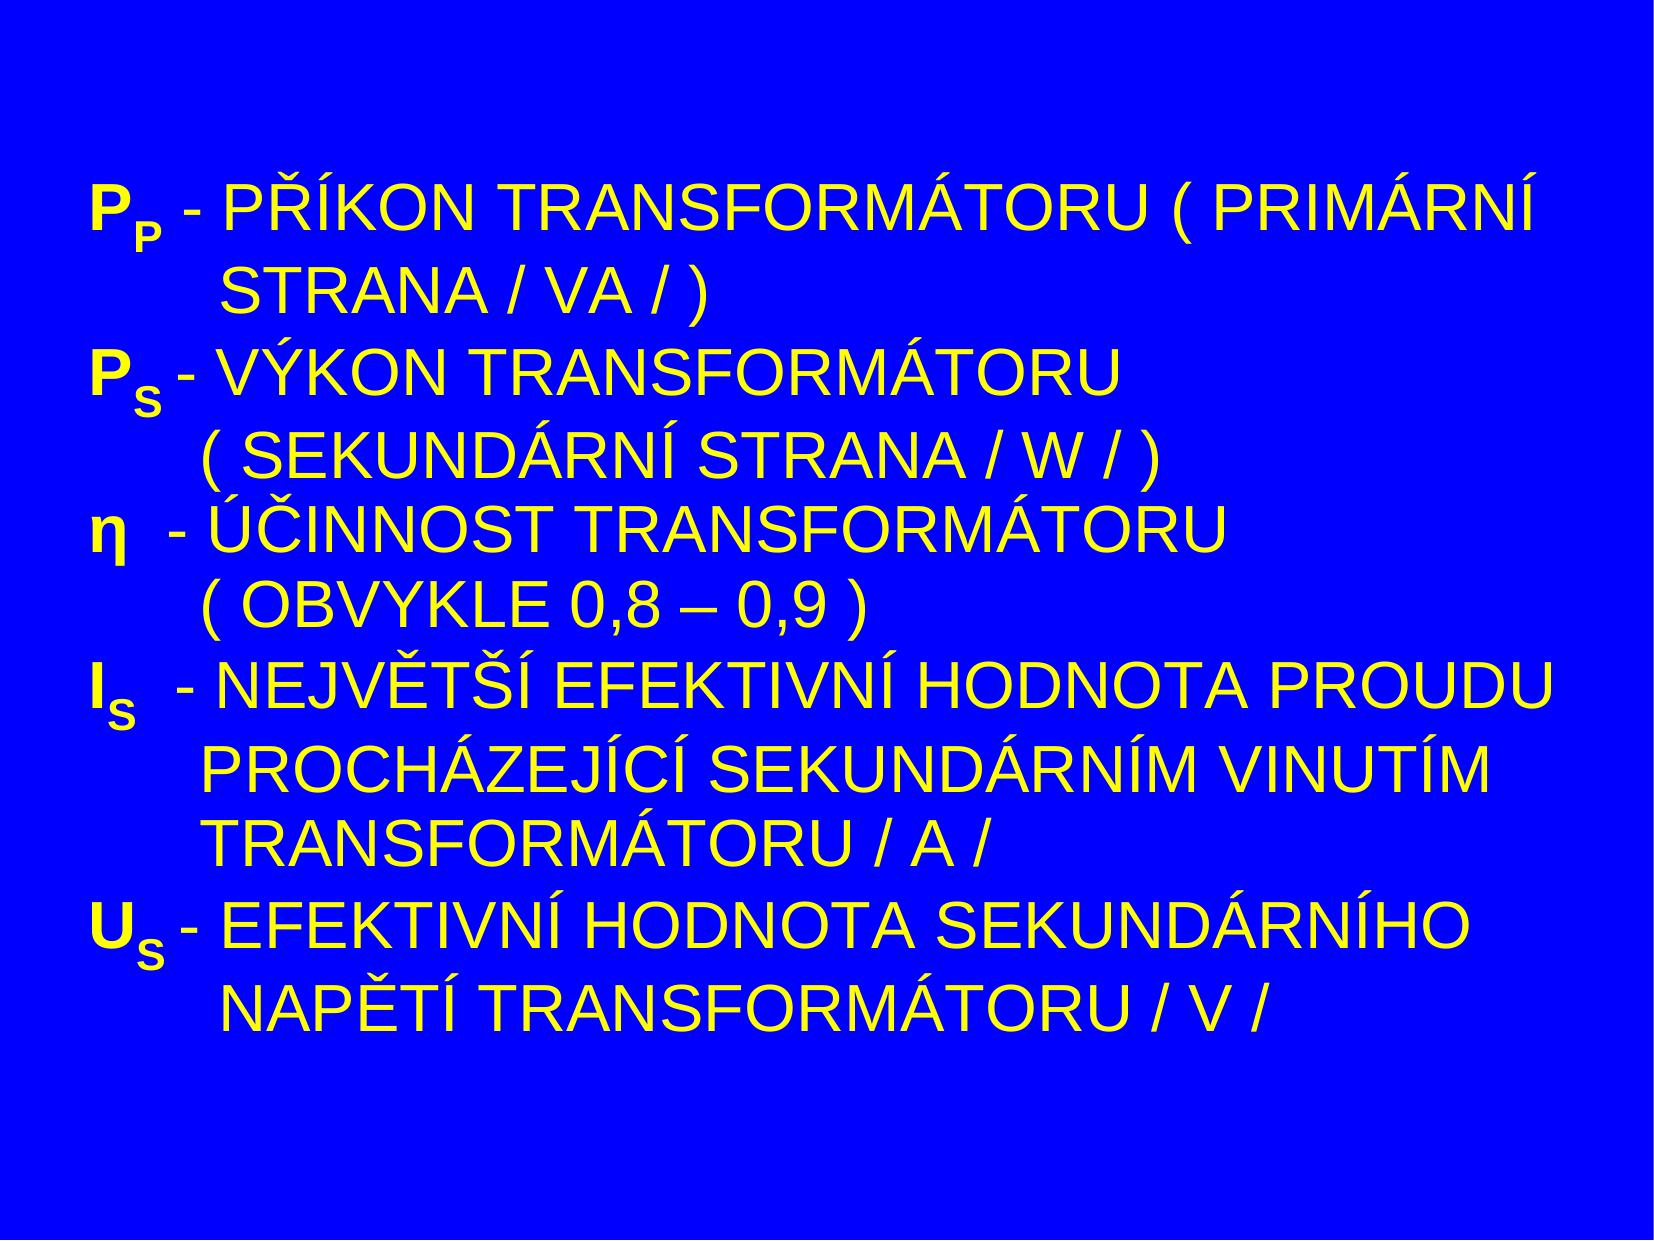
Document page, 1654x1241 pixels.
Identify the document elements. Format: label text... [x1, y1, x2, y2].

subtitle PP - PŘÍKON TRANSFORMÁTORU ( PRIMÁRNÍ STRANA / VA / ) PS - VÝKON TRANSFORMÁTORU ( SEKUNDÁRNÍ STRANA / W / ) η - ÚČINNOST TRANSFORMÁTORU ( OBVYKLE 0,8 – 0,9 ) IS - NEJVĚTŠÍ EFEKTIVNÍ HODNOTA PROUDU PROCHÁZEJÍCÍ SEKUNDÁRNÍM VINUTÍM TRANSFORMÁTORU / A / US - EFEKTIVNÍ HODNOTA SEKUNDÁRNÍHO NAPĚTÍ TRANSFORMÁTORU / V / [88, 147, 1577, 1058]
